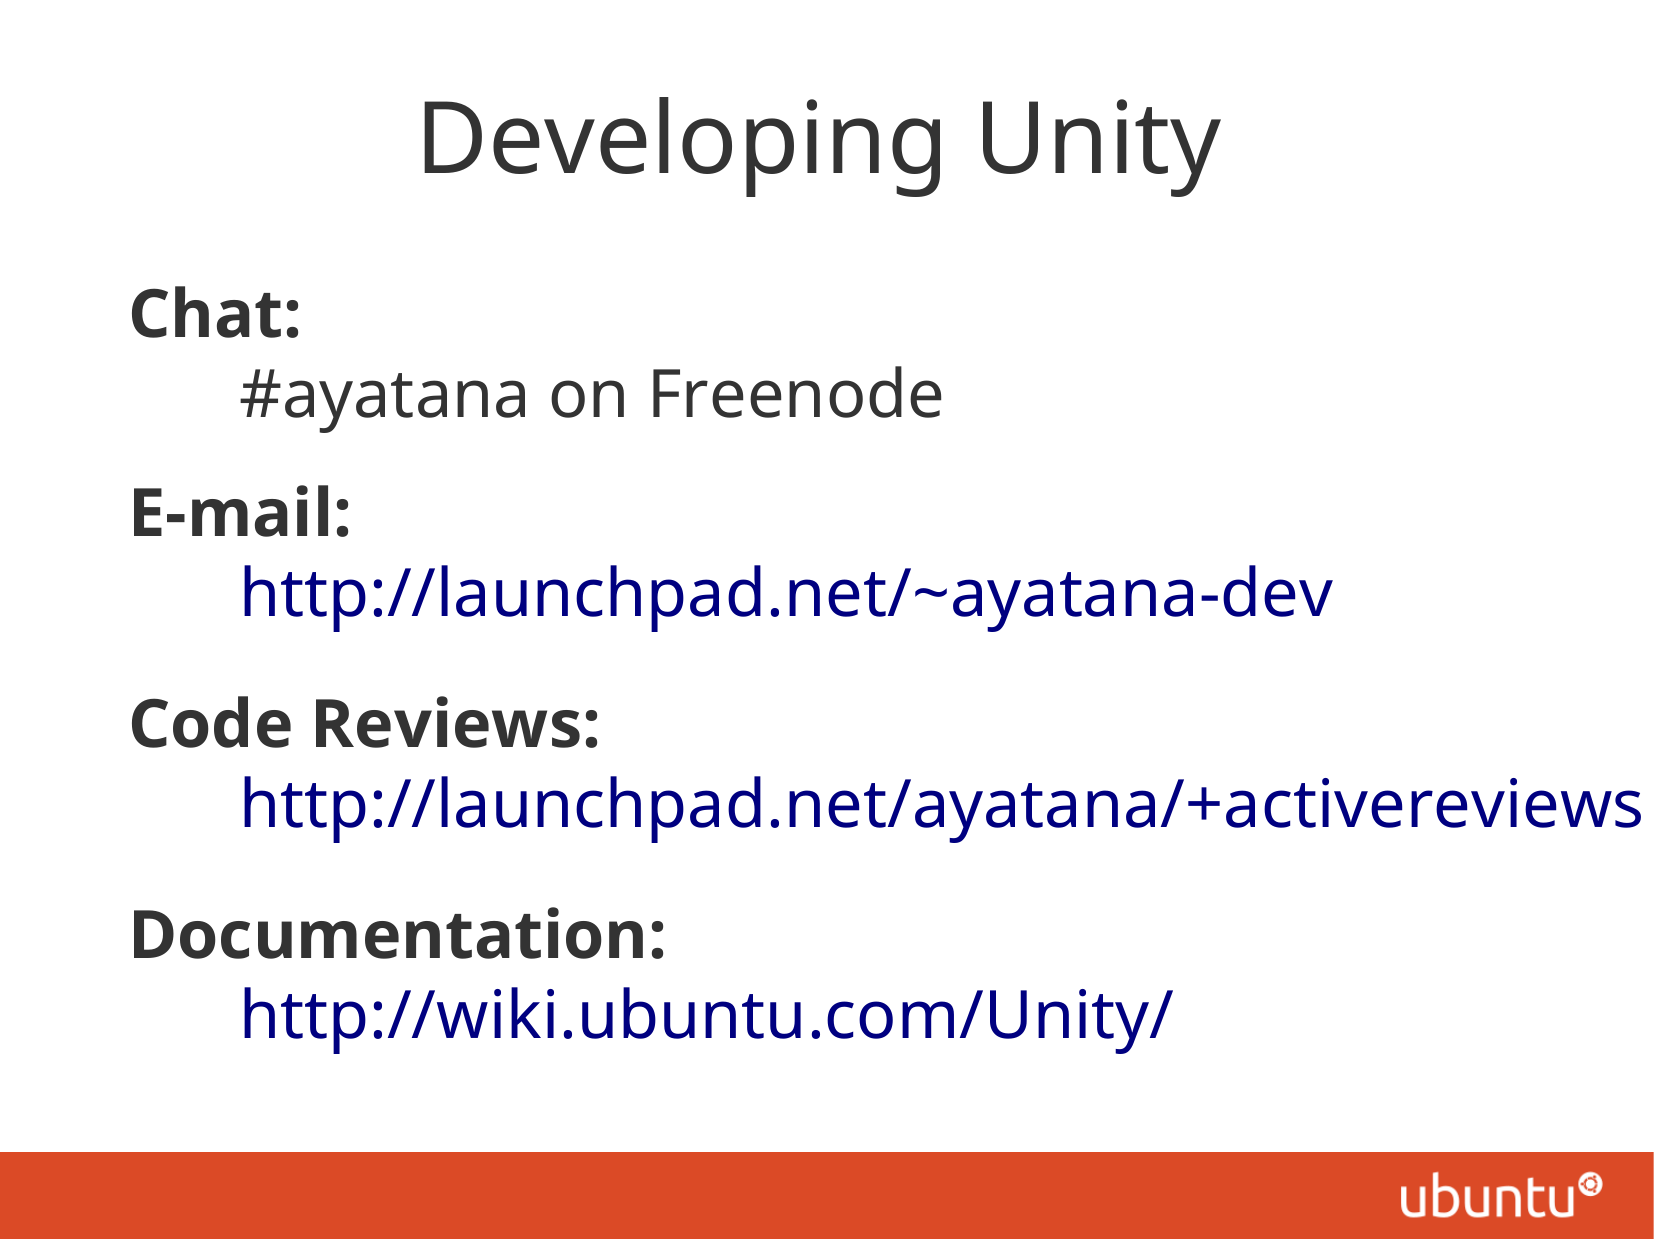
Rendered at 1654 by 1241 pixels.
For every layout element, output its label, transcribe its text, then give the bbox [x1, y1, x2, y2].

title Developing Unity [49, 52, 1589, 231]
picture [0, 1152, 1654, 1239]
text_box Chat: #ayatana on Freenode E-mail: http://launchpad.net/~ayatana-dev Code Reviews: http://launchpad.net/ayatana/+activereviews Documentation: http://wiki.ubuntu.com/Unity/ [102, 240, 1654, 1093]
